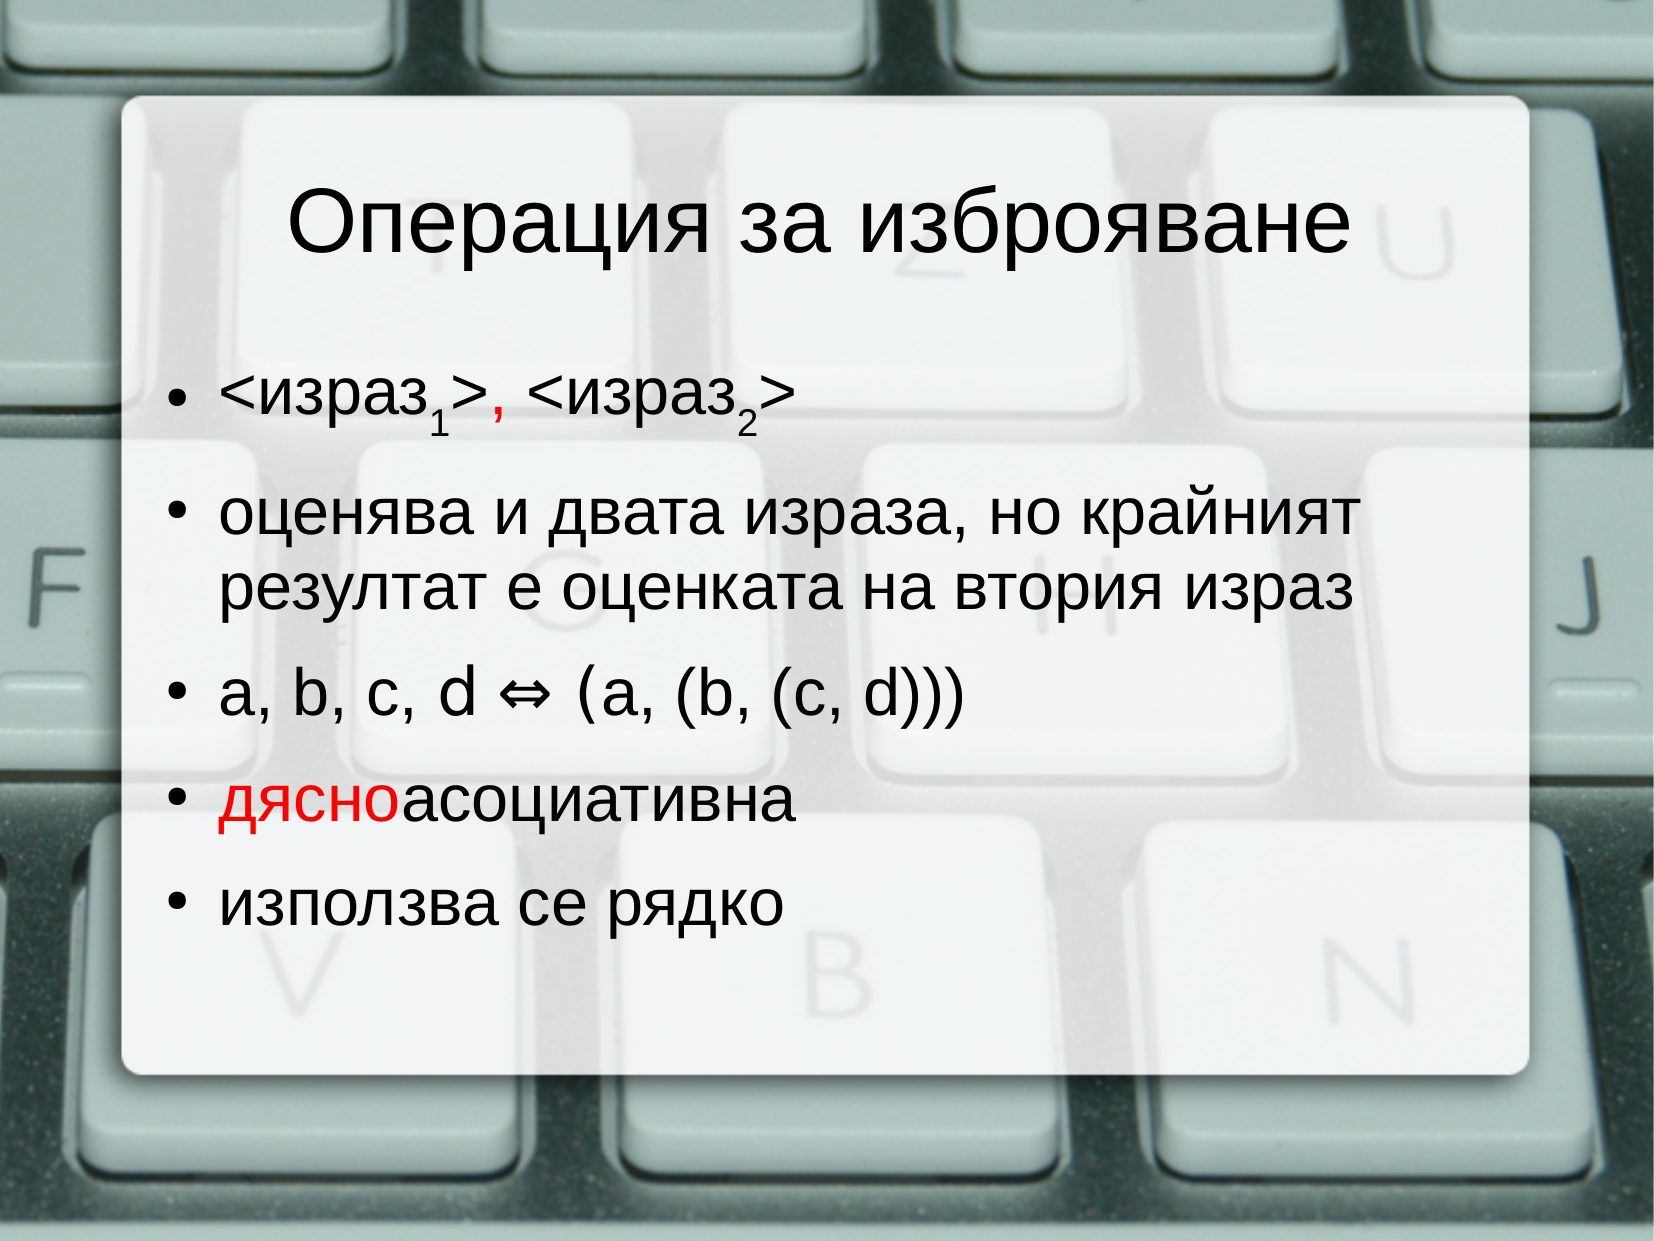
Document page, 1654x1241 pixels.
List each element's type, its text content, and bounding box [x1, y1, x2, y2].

list <израз1>, <израз2> оценява и двата израза, но крайният резултат е оценката на втория израз a, b, c, d ⇔ (a, (b, (c, d))) дясноасоциативна използва се рядко [147, 354, 1506, 1074]
title Операция за изброяване [135, 117, 1506, 325]
picture [0, 0, 1654, 1241]
